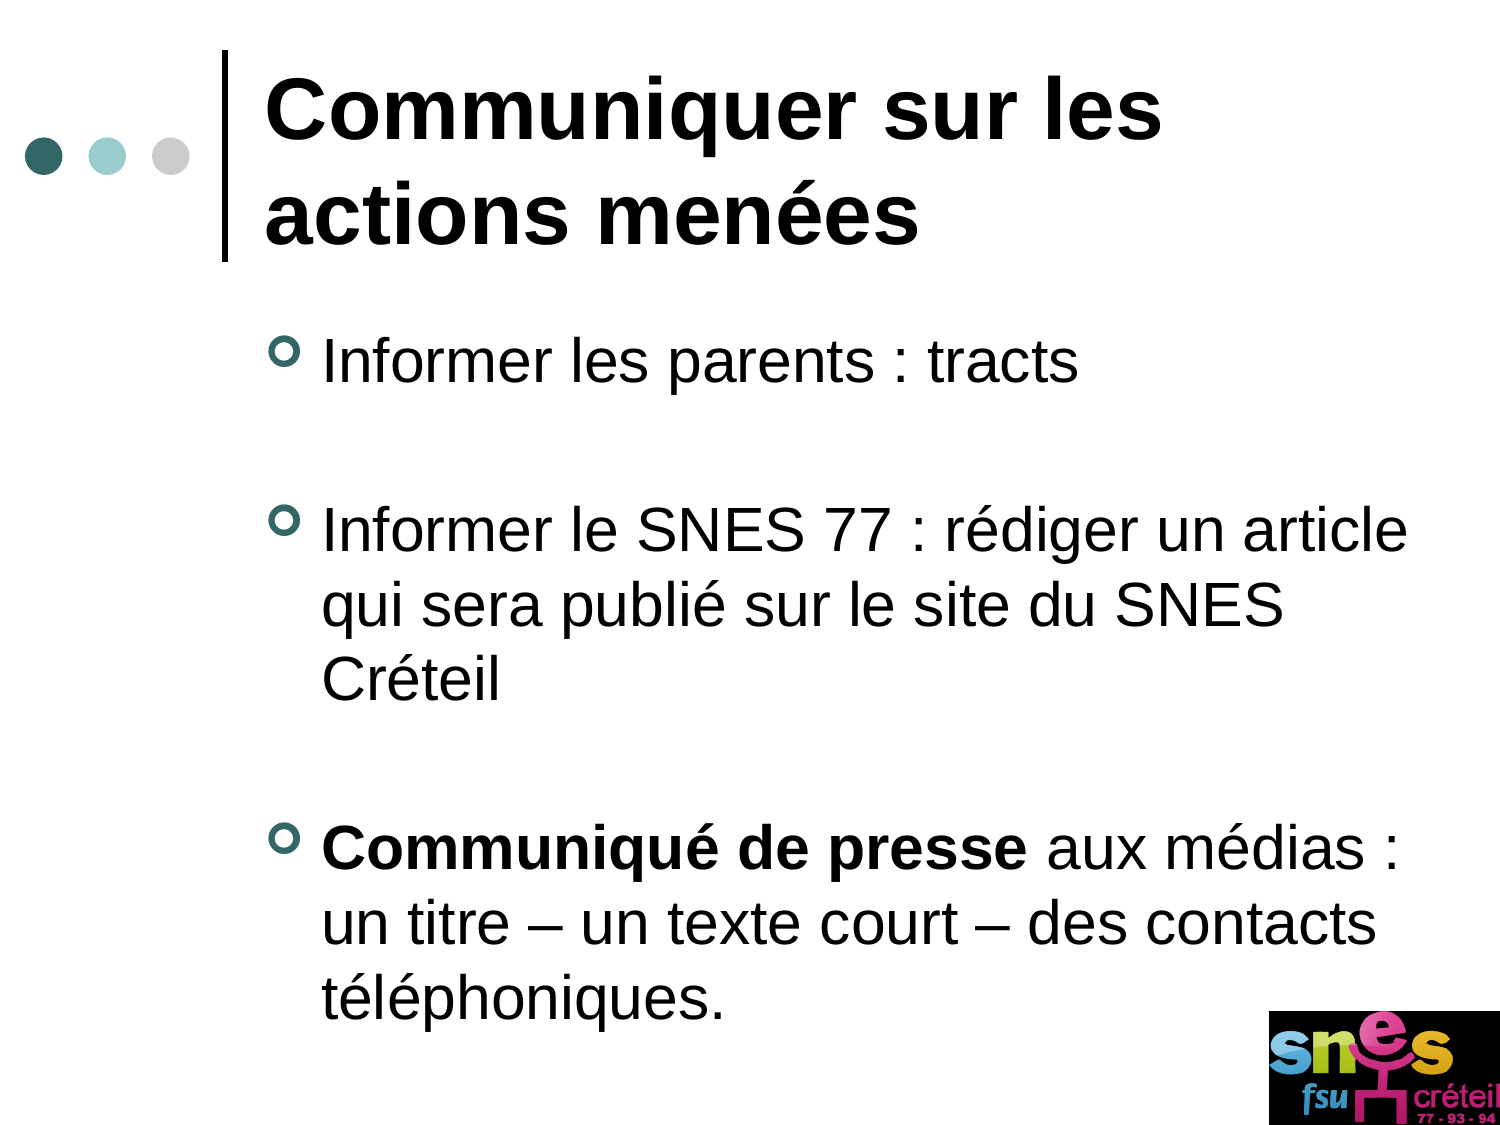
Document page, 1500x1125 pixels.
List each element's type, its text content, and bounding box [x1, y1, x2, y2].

picture [1269, 1011, 1500, 1125]
title Communiquer sur les actions menées [249, 31, 1401, 282]
list Informer les parents : tracts Informer le SNES 77 : rédiger un article qui sera publié sur le site du SNES Créteil Communiqué de presse aux médias : un titre – un texte court – des contacts téléphoniques. [249, 312, 1436, 1125]
